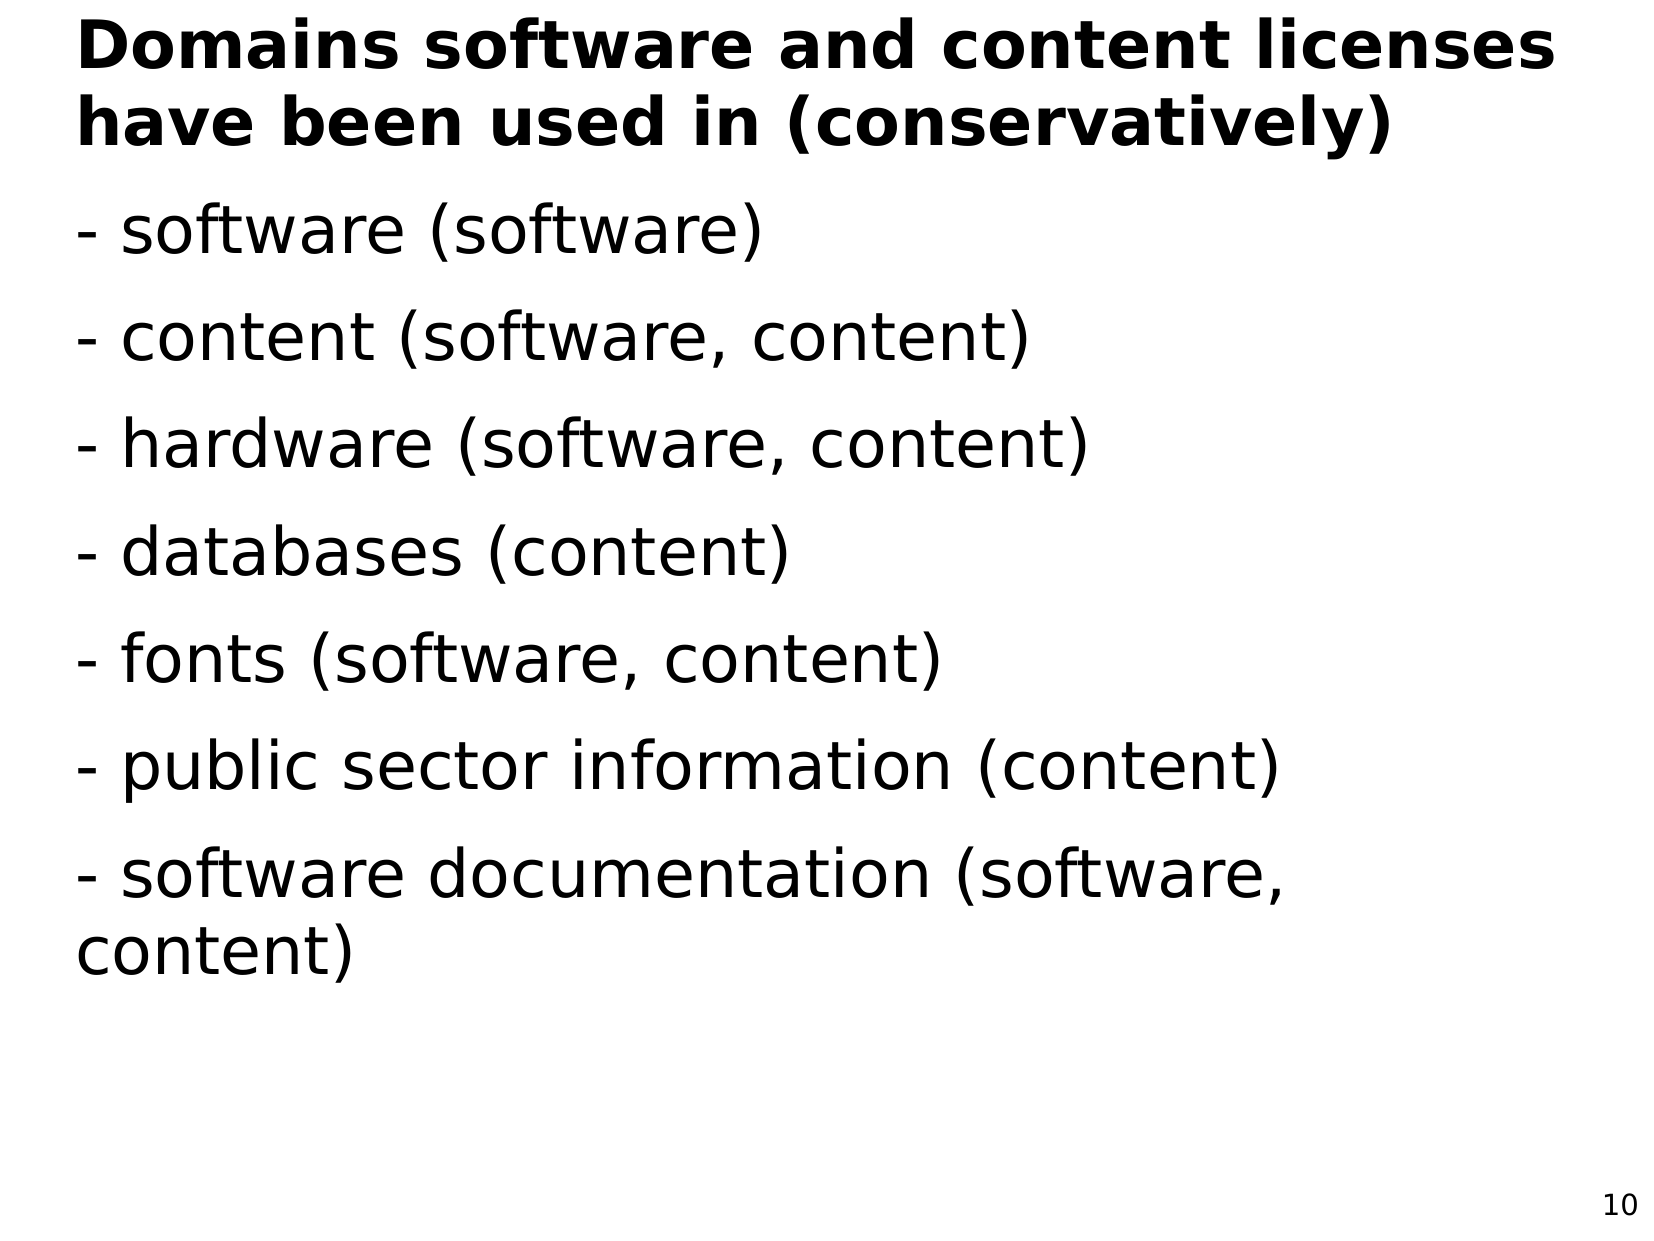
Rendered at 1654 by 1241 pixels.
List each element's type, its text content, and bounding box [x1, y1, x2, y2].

list Domains software and content licenses have been used in (conservatively) - software (software) - content (software, content) - hardware (software, content) - databases (content) - fonts (software, content) - public sector information (content) - software documentation (software, content) [75, 6, 1563, 1098]
